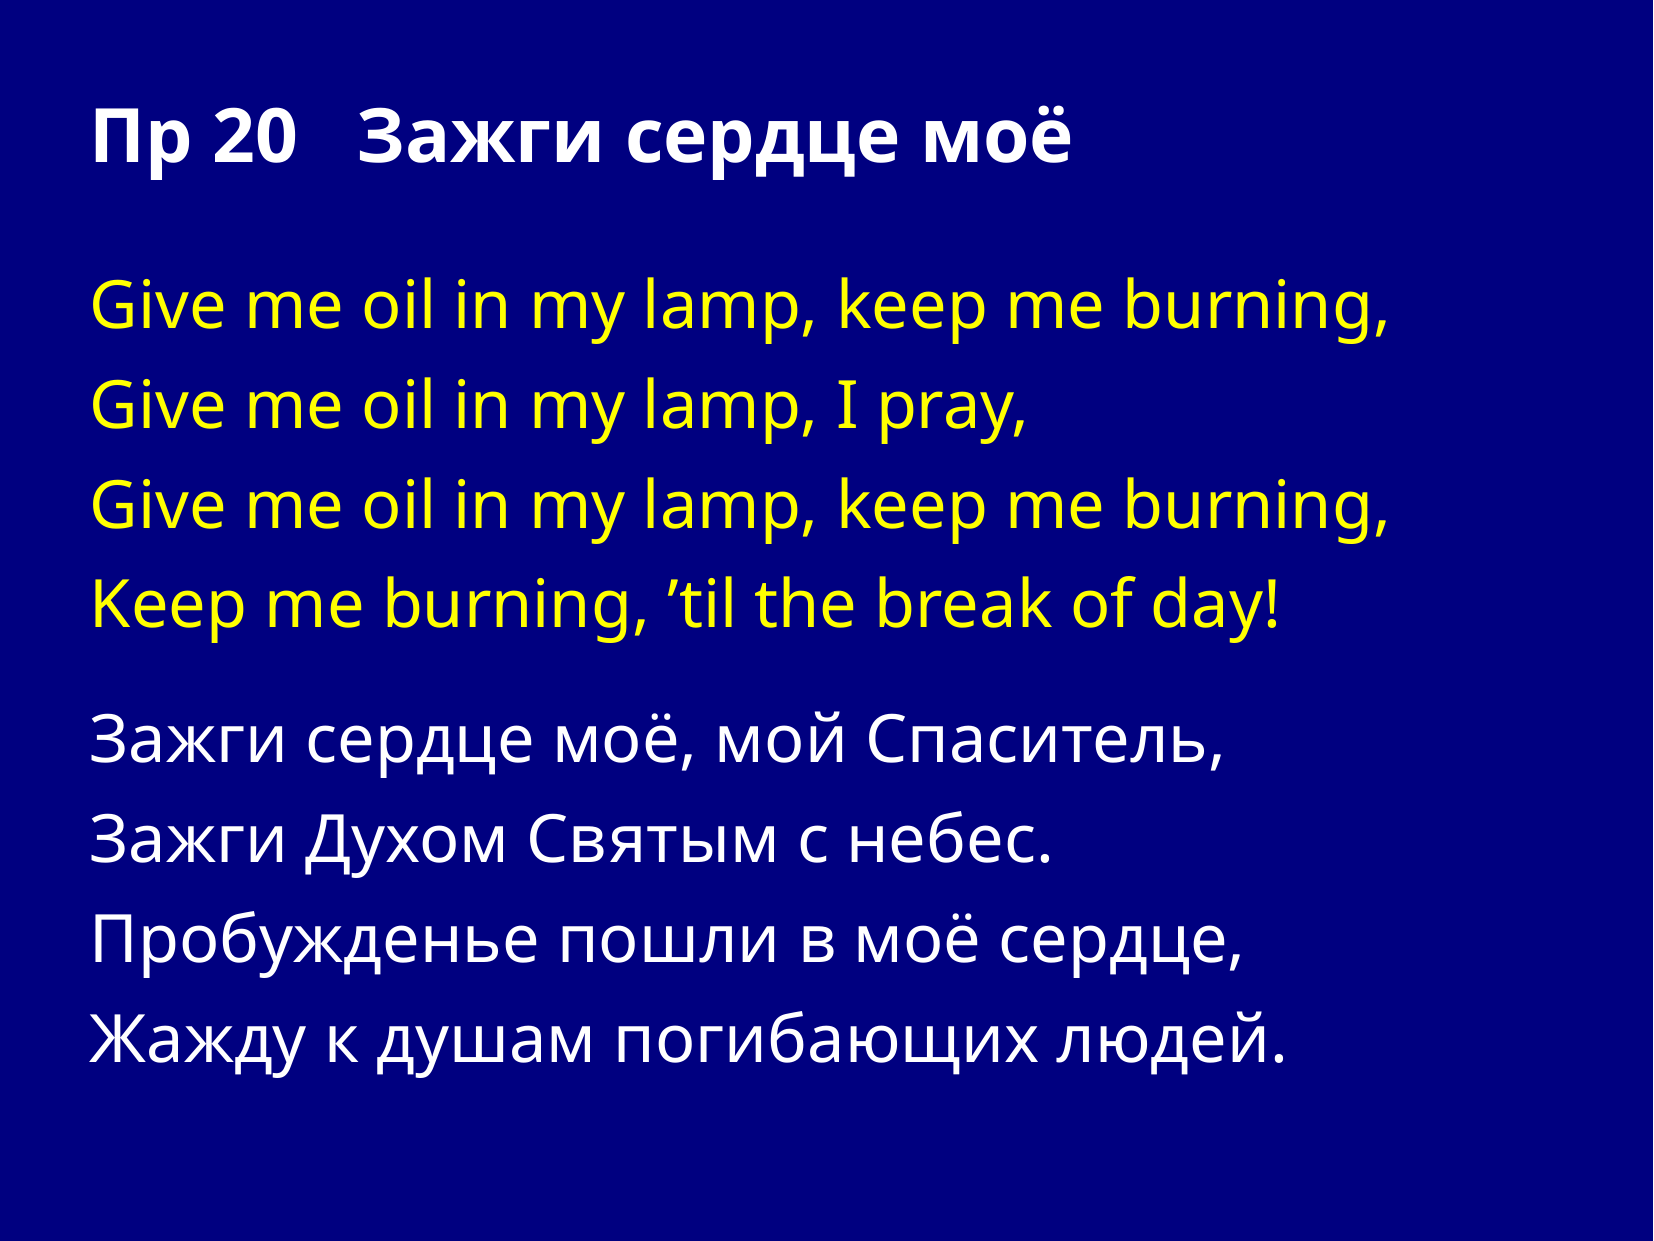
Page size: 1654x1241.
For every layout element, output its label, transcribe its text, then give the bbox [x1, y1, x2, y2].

text_box Give me oil in my lamp, keep me burning, Give me oil in my lamp, I pray, Give me oil in my lamp, keep me burning, Keep me burning, ’til the break of day! [75, 188, 1576, 638]
text_box Пр 20 Зажги сердце моё [75, 75, 1576, 188]
text_box Зажги сердце моё, мой Спаситель, Зажги Духом Святым с небес. Пробужденье пошли в моё сердце, Жажду к душам погибающих людей. [75, 675, 1576, 1163]
